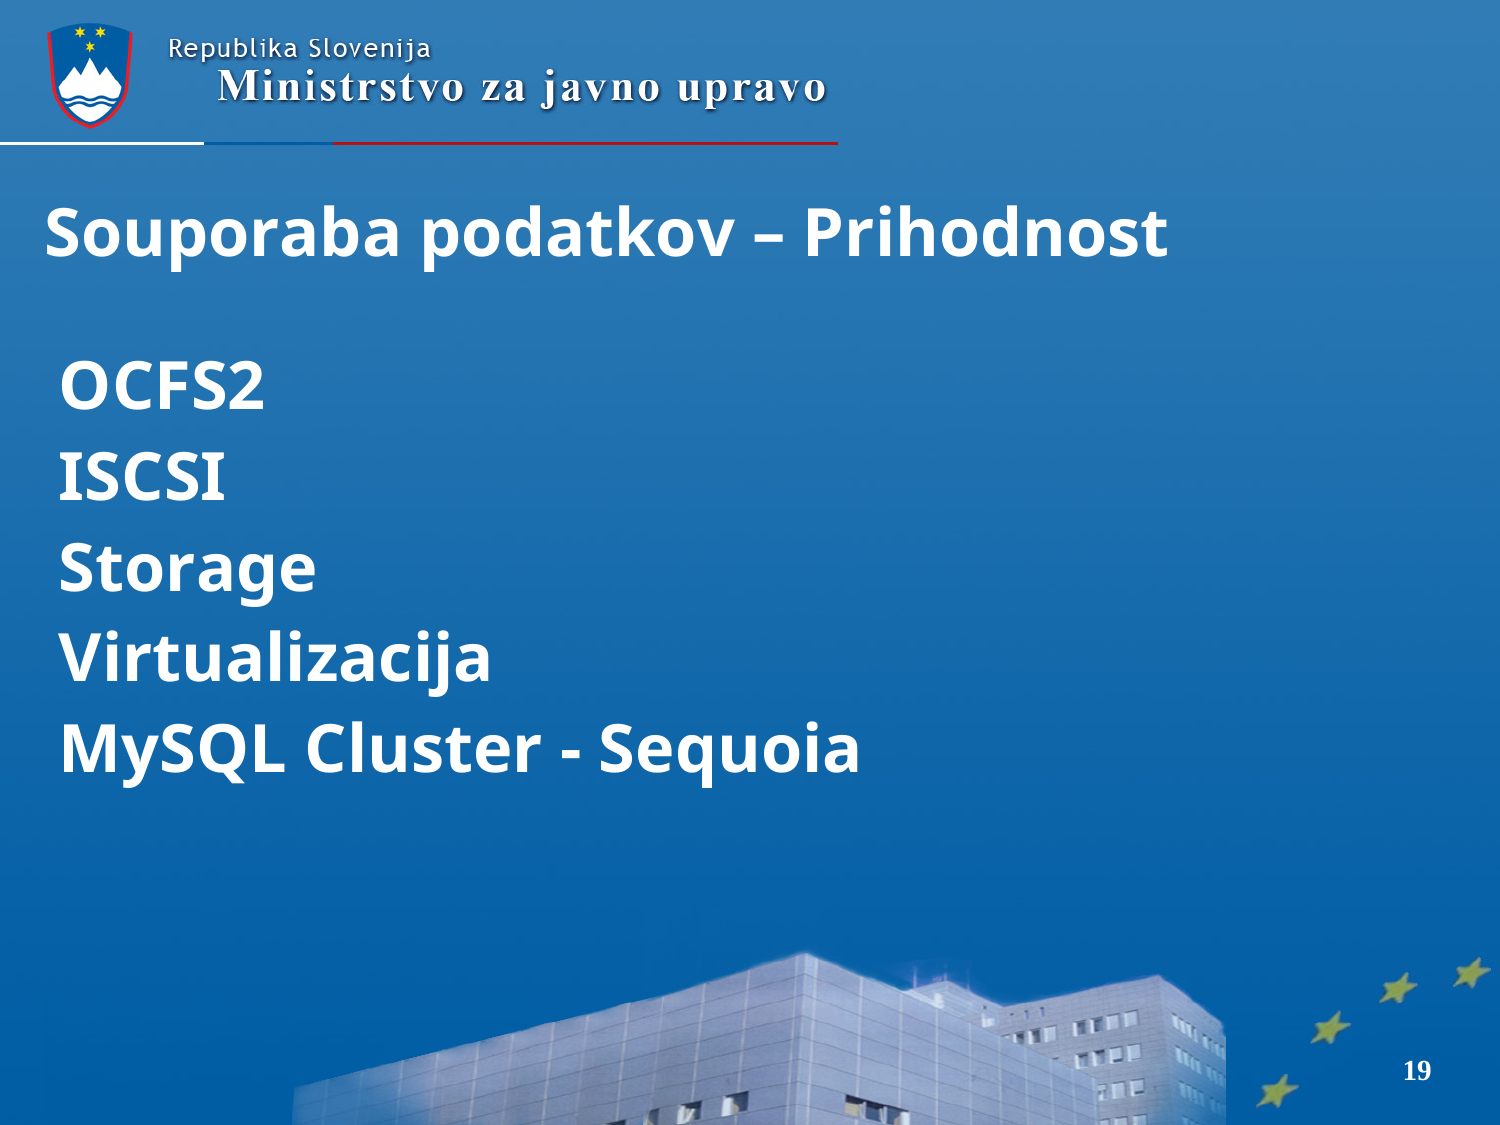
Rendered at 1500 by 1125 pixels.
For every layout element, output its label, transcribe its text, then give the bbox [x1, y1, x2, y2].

text_box OCFS2 ISCSI Storage Virtualizacija MySQL Cluster - Sequoia [59, 378, 1418, 753]
title Souporaba podatkov – Prihodnost [29, 177, 1453, 296]
picture [0, 0, 1500, 1125]
